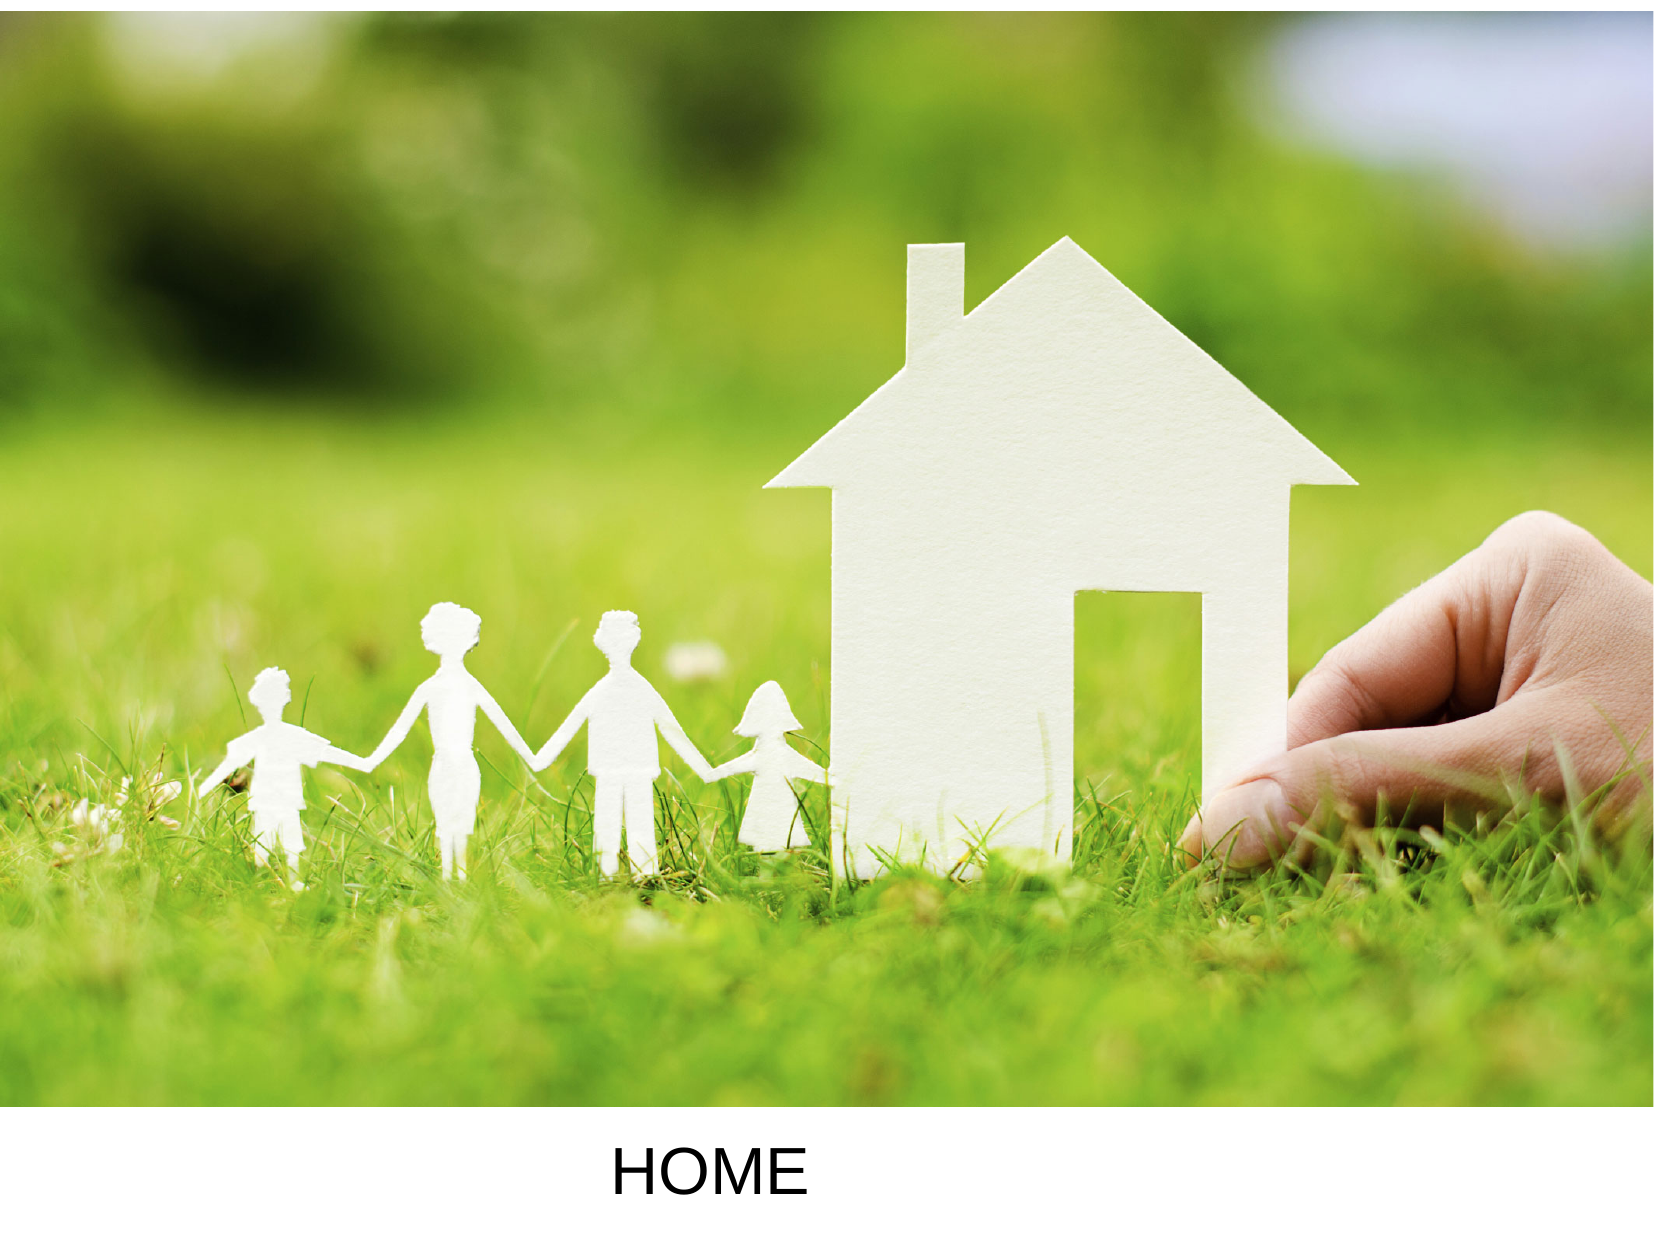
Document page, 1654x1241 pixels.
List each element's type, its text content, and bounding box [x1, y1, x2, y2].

text_box HOME [595, 1126, 1063, 1217]
picture [0, 11, 1654, 1107]
